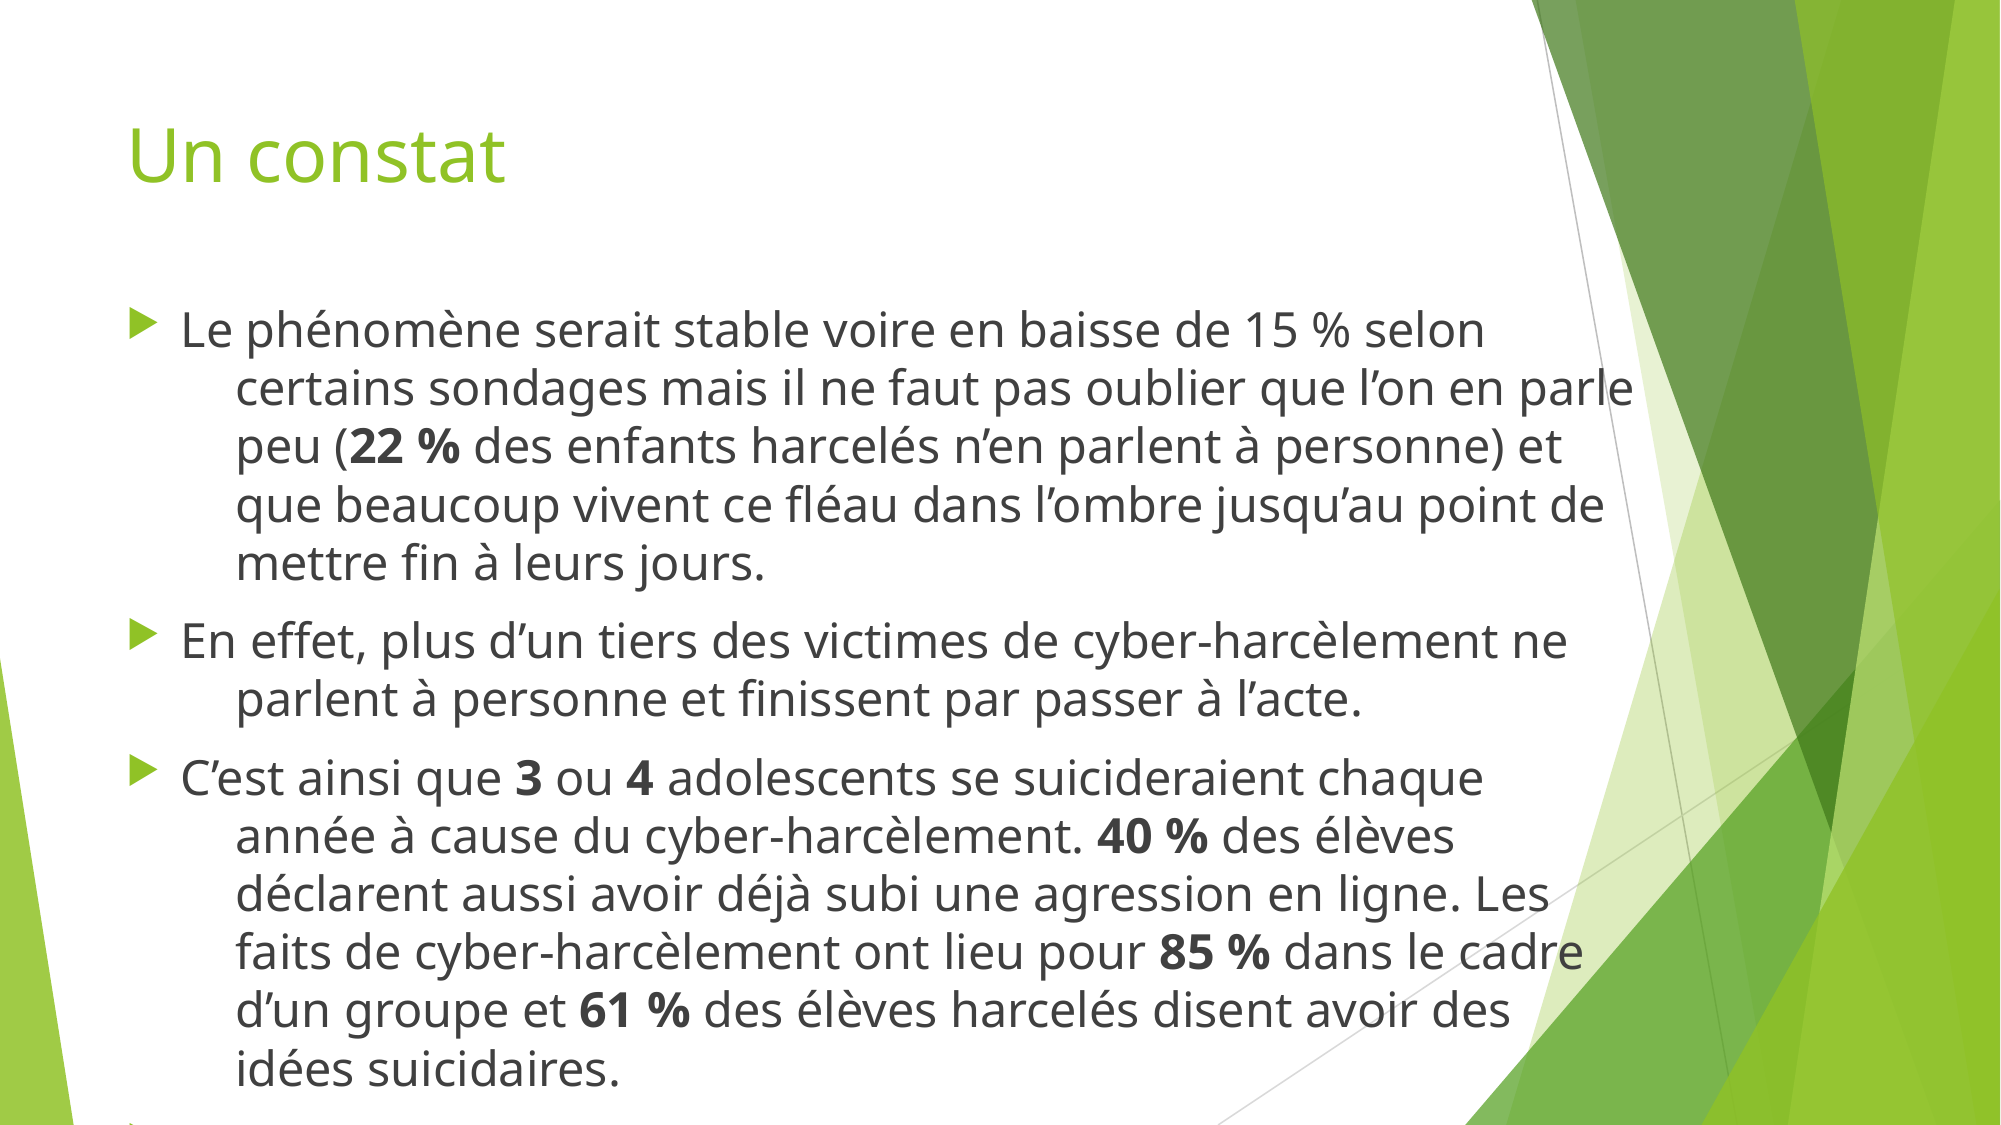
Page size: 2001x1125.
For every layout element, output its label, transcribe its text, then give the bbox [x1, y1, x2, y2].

title Un constat [111, 99, 1522, 291]
list Le phénomène serait stable voire en baisse de 15 % selon certains sondages mais il ne faut pas oublier que l’on en parle peu (22 % des enfants harcelés n’en parlent à personne) et que beaucoup vivent ce fléau dans l’ombre jusqu’au point de mettre fin à leurs jours. En effet, plus d’un tiers des victimes de cyber-harcèlement ne parlent à personne et finissent par passer à l’acte. C’est ainsi que 3 ou 4 adolescents se suicideraient chaque année à cause du cyber-harcèlement. 40 % des élèves déclarent aussi avoir déjà subi une agression en ligne. Les faits de cyber-harcèlement ont lieu pour 85 % dans le cadre d’un groupe et 61 % des élèves harcelés disent avoir des idées suicidaires. [111, 291, 1653, 1105]
